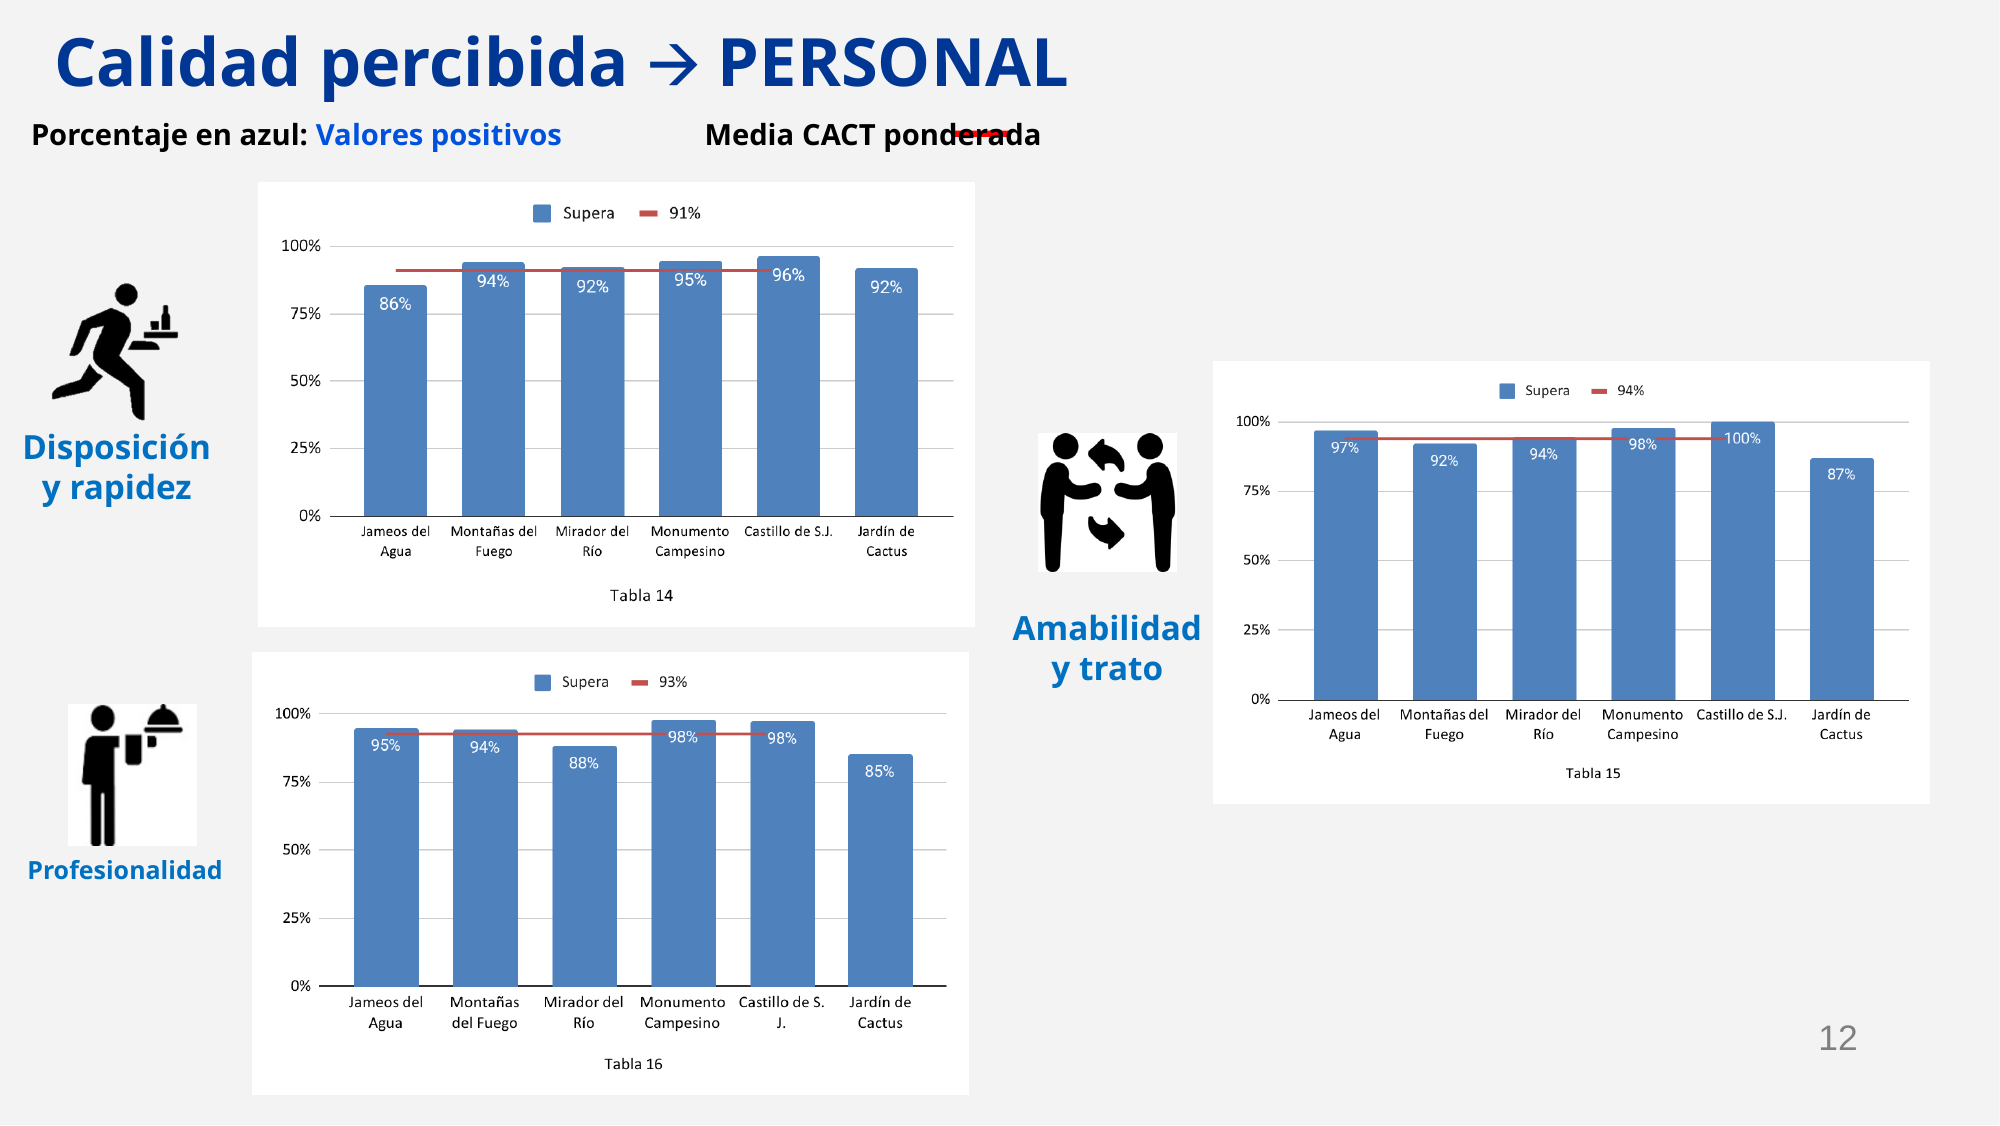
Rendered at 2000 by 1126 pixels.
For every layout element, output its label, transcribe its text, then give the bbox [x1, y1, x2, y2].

picture [43, 279, 185, 424]
text_box Porcentaje en azul: Valores positivos Media CACT ponderada [16, 109, 1984, 158]
text_box Amabilidad y trato [990, 599, 1213, 696]
picture [1038, 433, 1177, 572]
text_box Disposición y rapidez [0, 418, 234, 515]
text_box Profesionalidad [0, 846, 252, 892]
picture [258, 182, 975, 627]
picture [68, 704, 197, 846]
picture [252, 652, 969, 1095]
slide_number 1 [1409, 1006, 1876, 1067]
picture [1213, 361, 1930, 804]
text_box Calidad percibida 🡪 PERSONAL [54, 0, 1225, 109]
